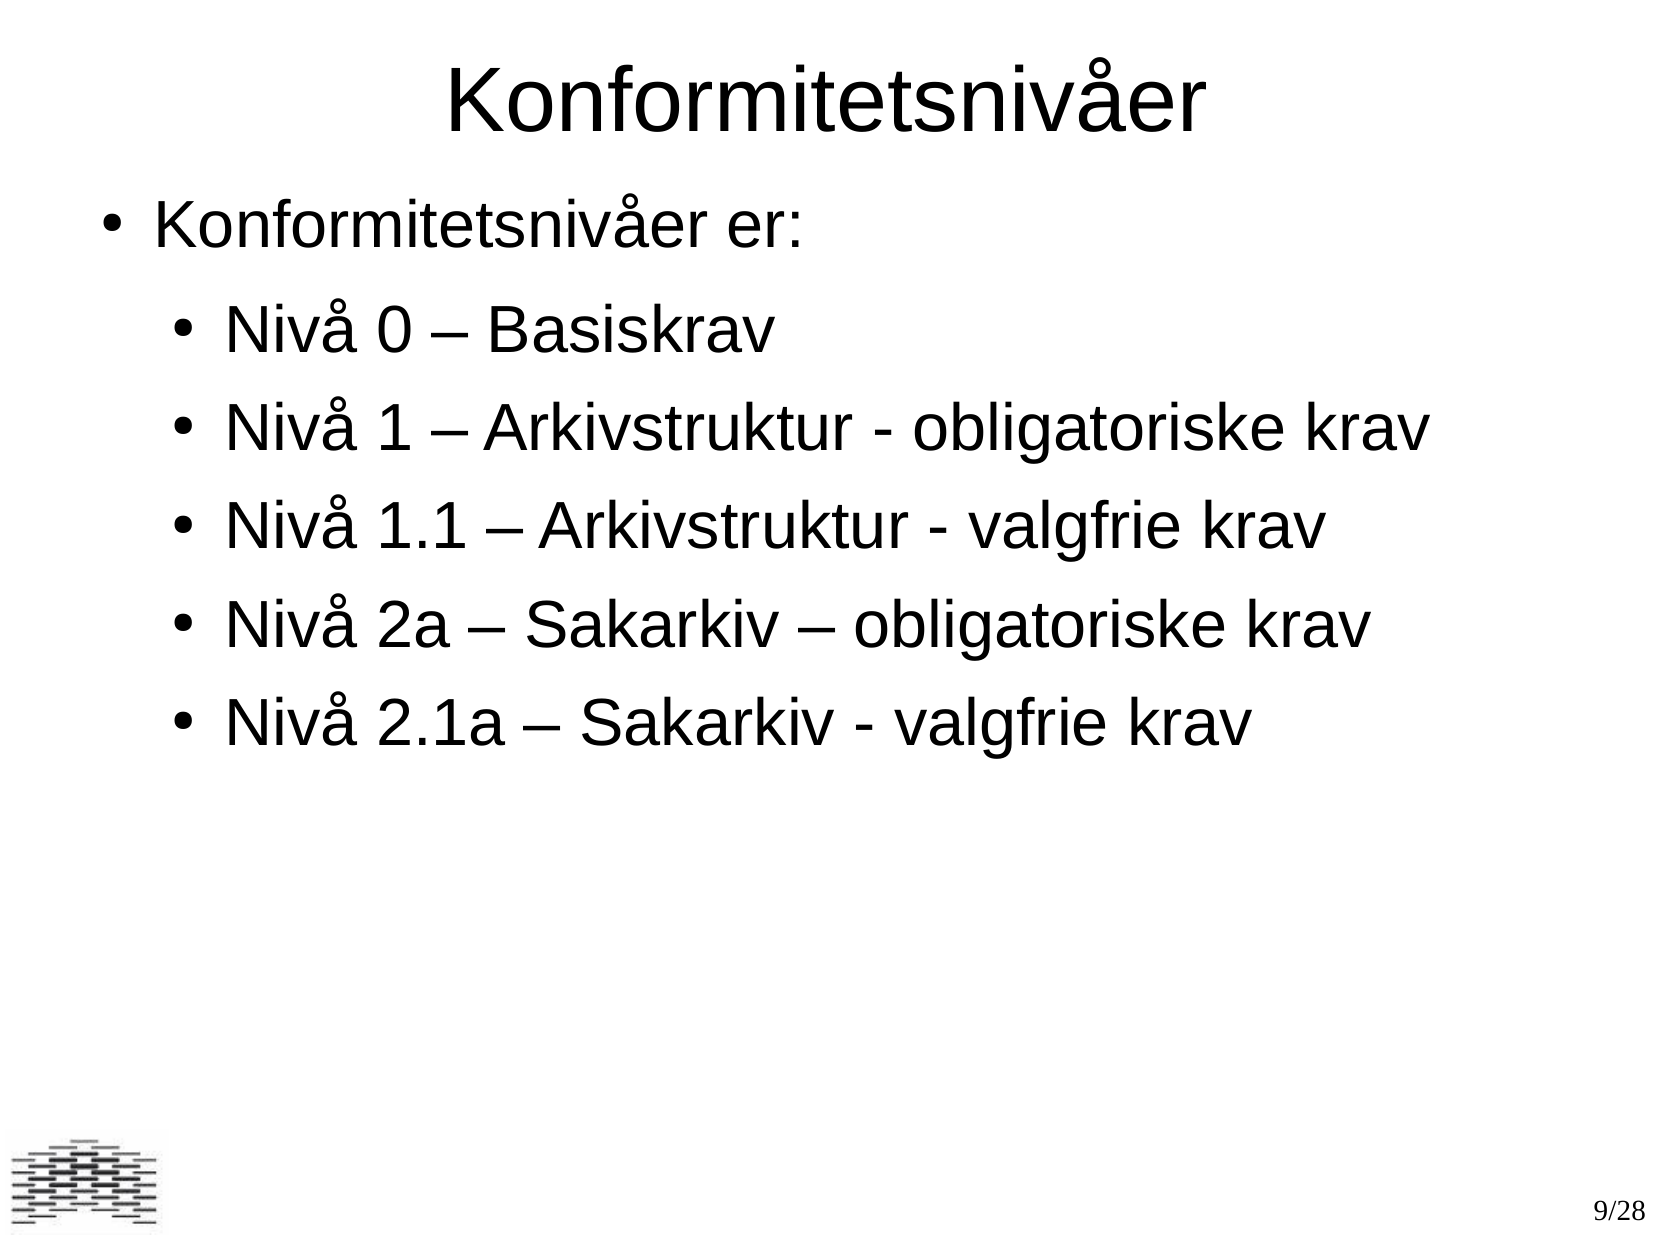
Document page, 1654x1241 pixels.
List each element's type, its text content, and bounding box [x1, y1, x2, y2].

title Konformitetsnivåer [82, 48, 1571, 152]
picture [5, 1129, 169, 1235]
list Konformitetsnivåer er: Nivå 0 – Basiskrav Nivå 1 – Arkivstruktur - obligatoriske krav Nivå 1.1 – Arkivstruktur - valgfrie krav Nivå 2a – Sakarkiv – obligatoriske krav Nivå 2.1a – Sakarkiv - valgfrie krav [82, 187, 1571, 1138]
